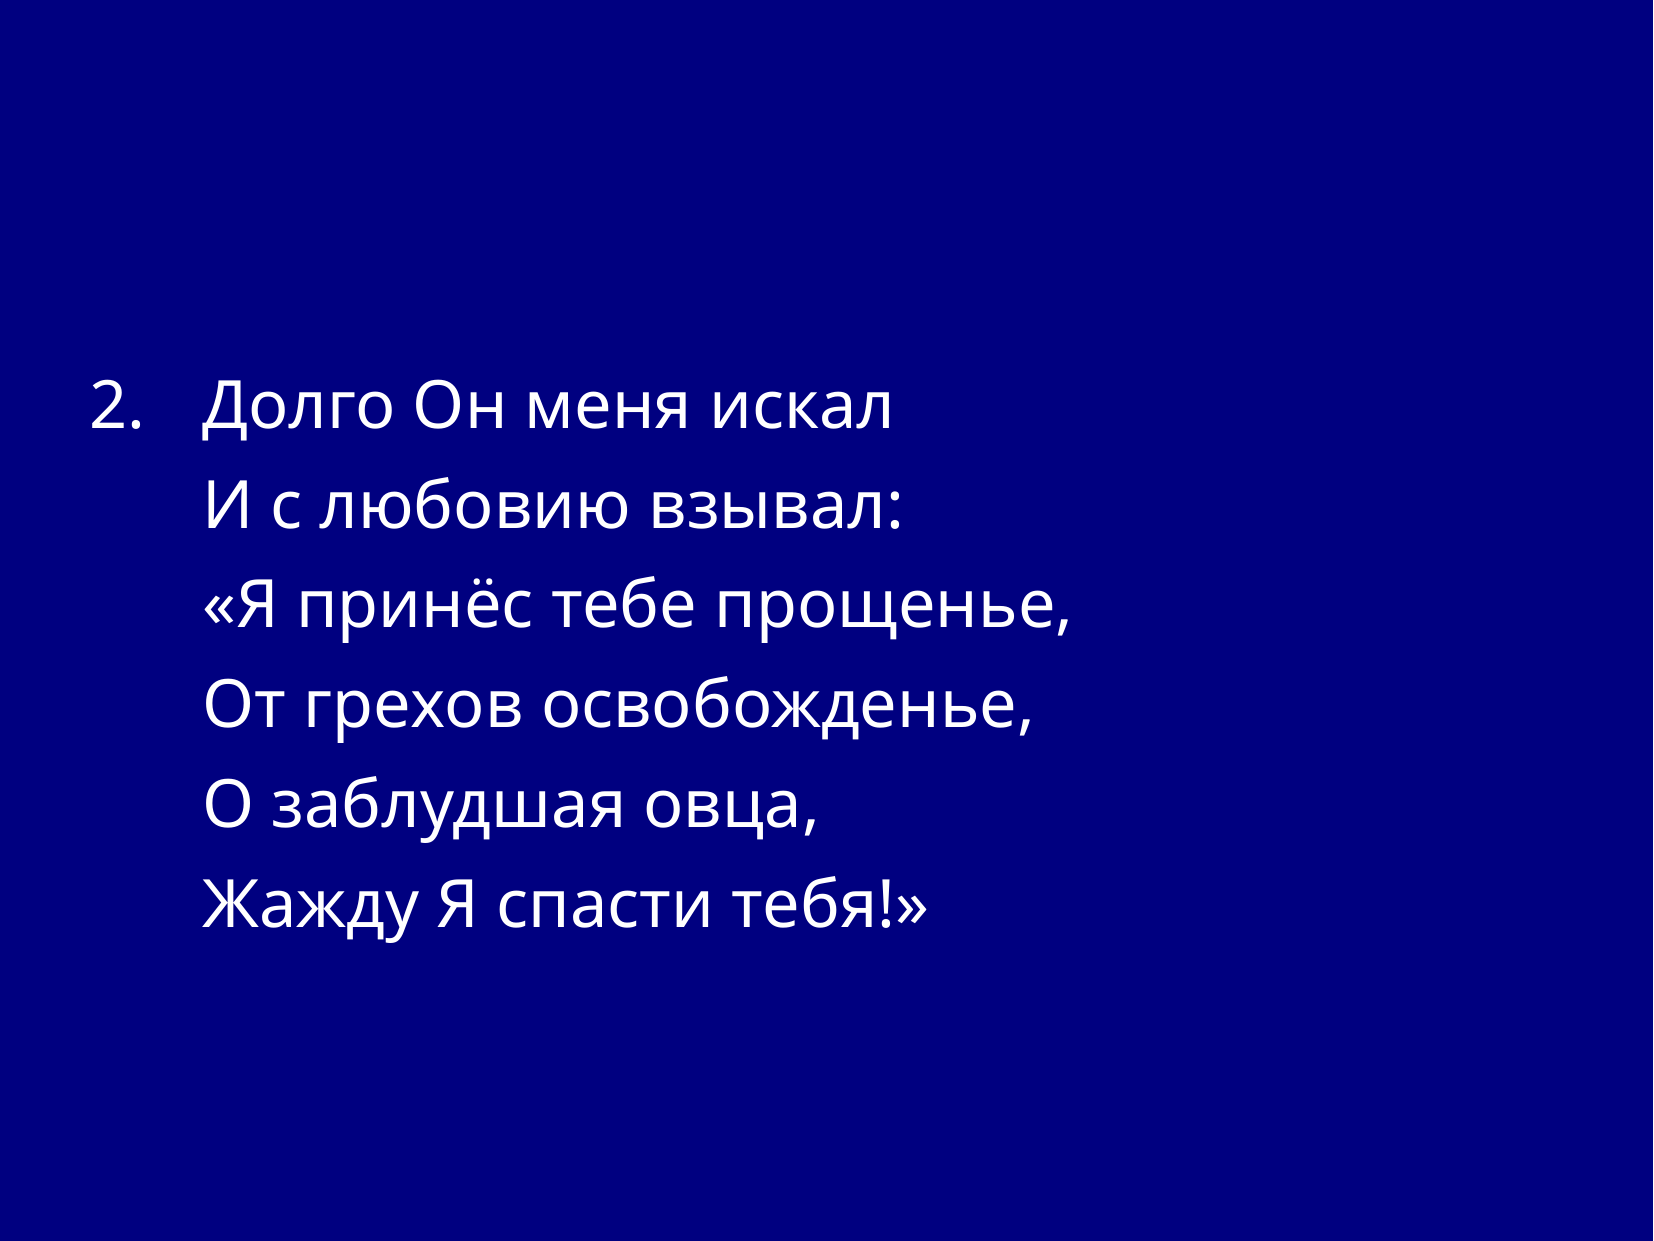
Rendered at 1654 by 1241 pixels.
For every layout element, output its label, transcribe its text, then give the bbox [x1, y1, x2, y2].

text_box 2. Долго Он меня искал И с любовию взывал: «Я принёс тебе прощенье, От грехов освобожденье, О заблудшая овца, Жажду Я спасти тебя!» [75, 150, 1576, 1163]
